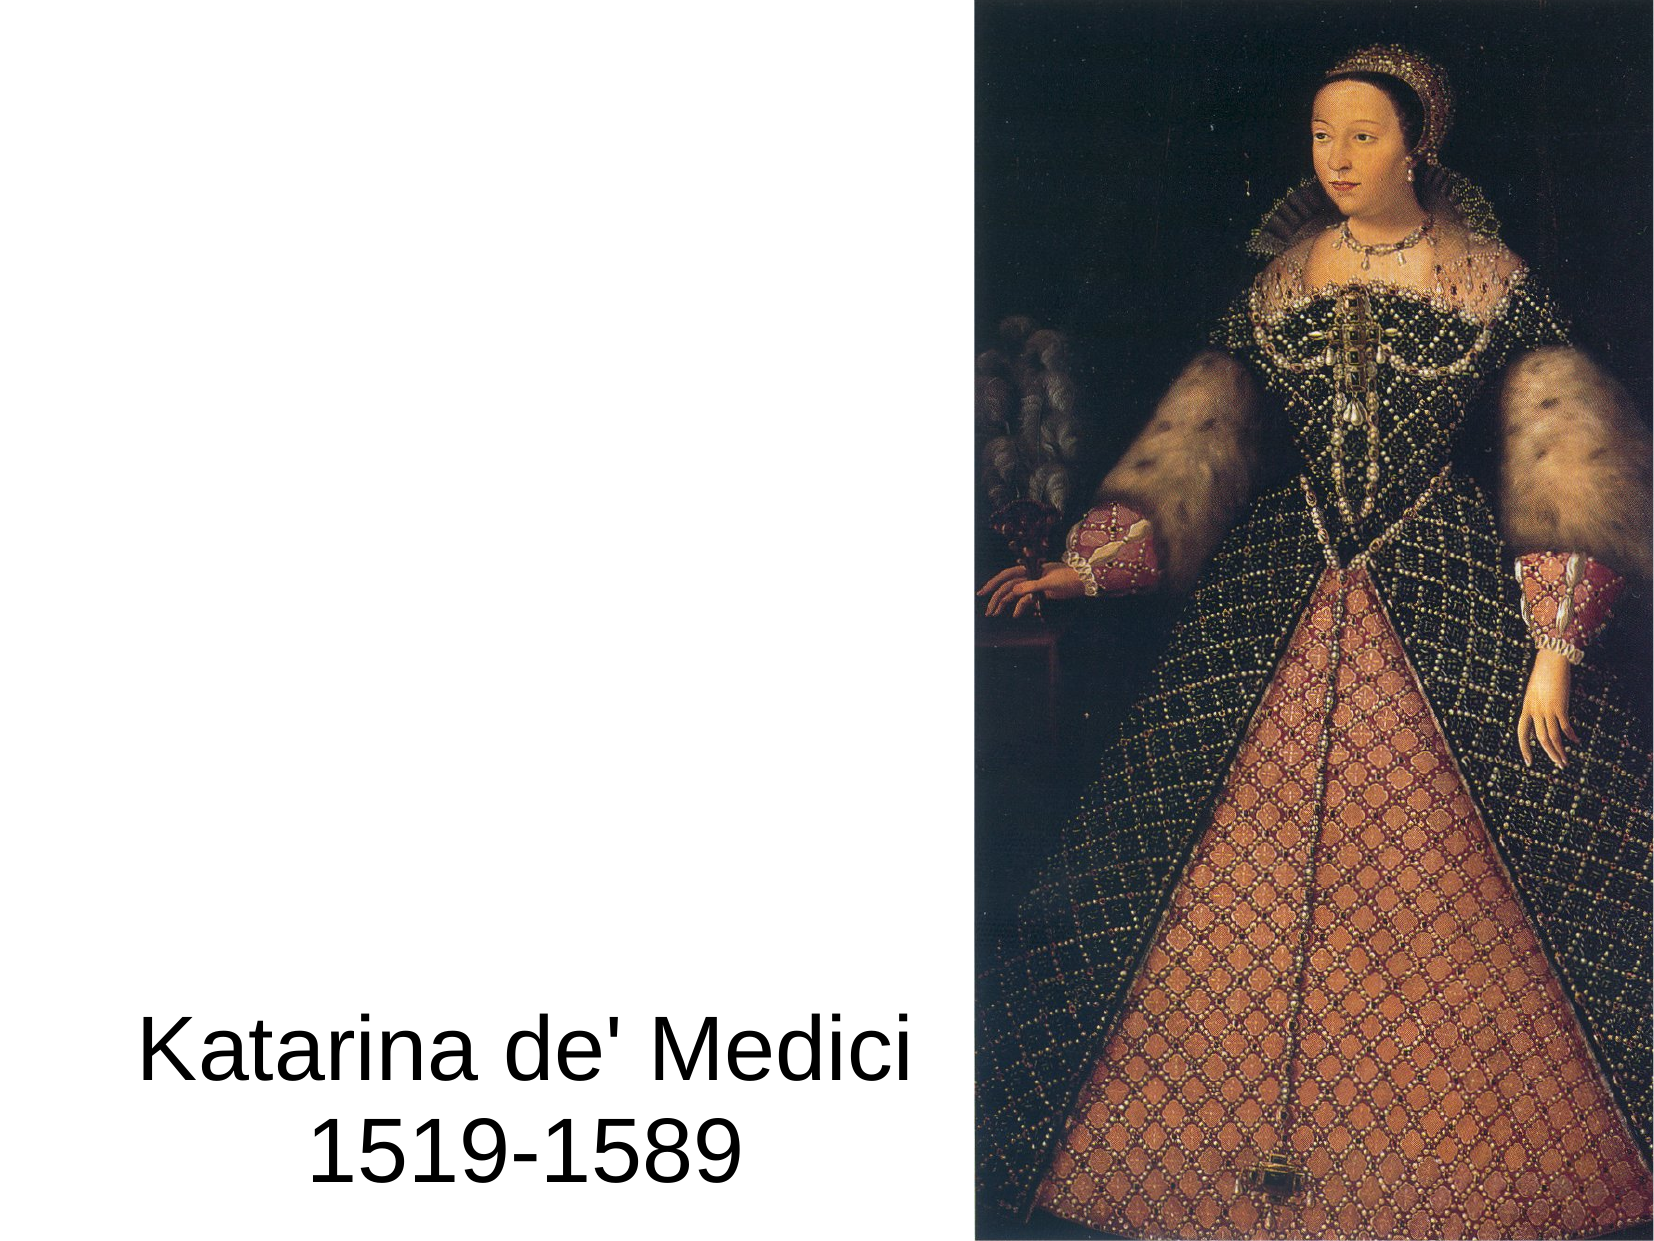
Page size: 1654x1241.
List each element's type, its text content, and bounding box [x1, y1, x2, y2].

picture [974, 0, 1654, 1241]
title Katarina de' Medici 1519-1589 [76, 959, 974, 1241]
